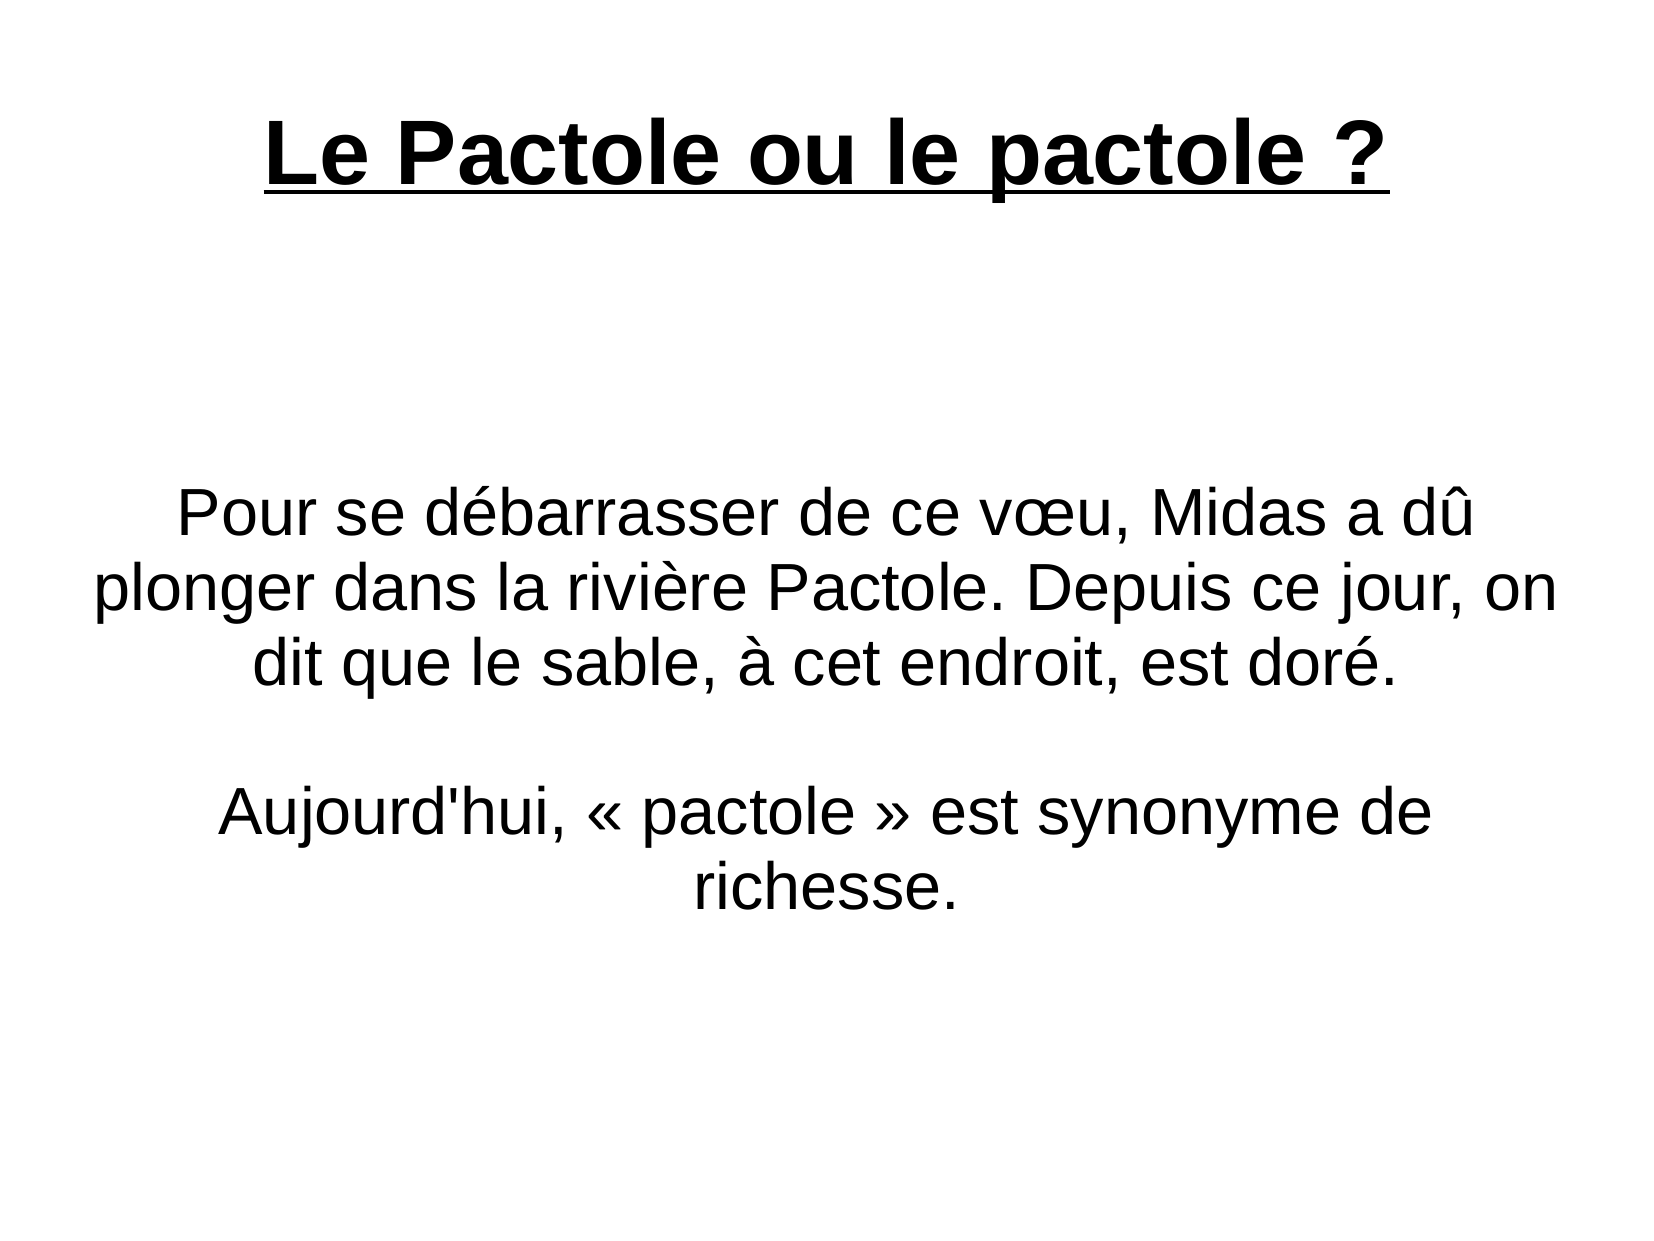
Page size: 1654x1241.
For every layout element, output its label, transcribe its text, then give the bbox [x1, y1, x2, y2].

title Le Pactole ou le pactole ? [82, 56, 1571, 250]
subtitle Pour se débarrasser de ce vœu, Midas a dû plonger dans la rivière Pactole. Depuis ce jour, on dit que le sable, à cet endroit, est doré. Aujourd'hui, « pactole » est synonyme de richesse. [82, 297, 1571, 1102]
